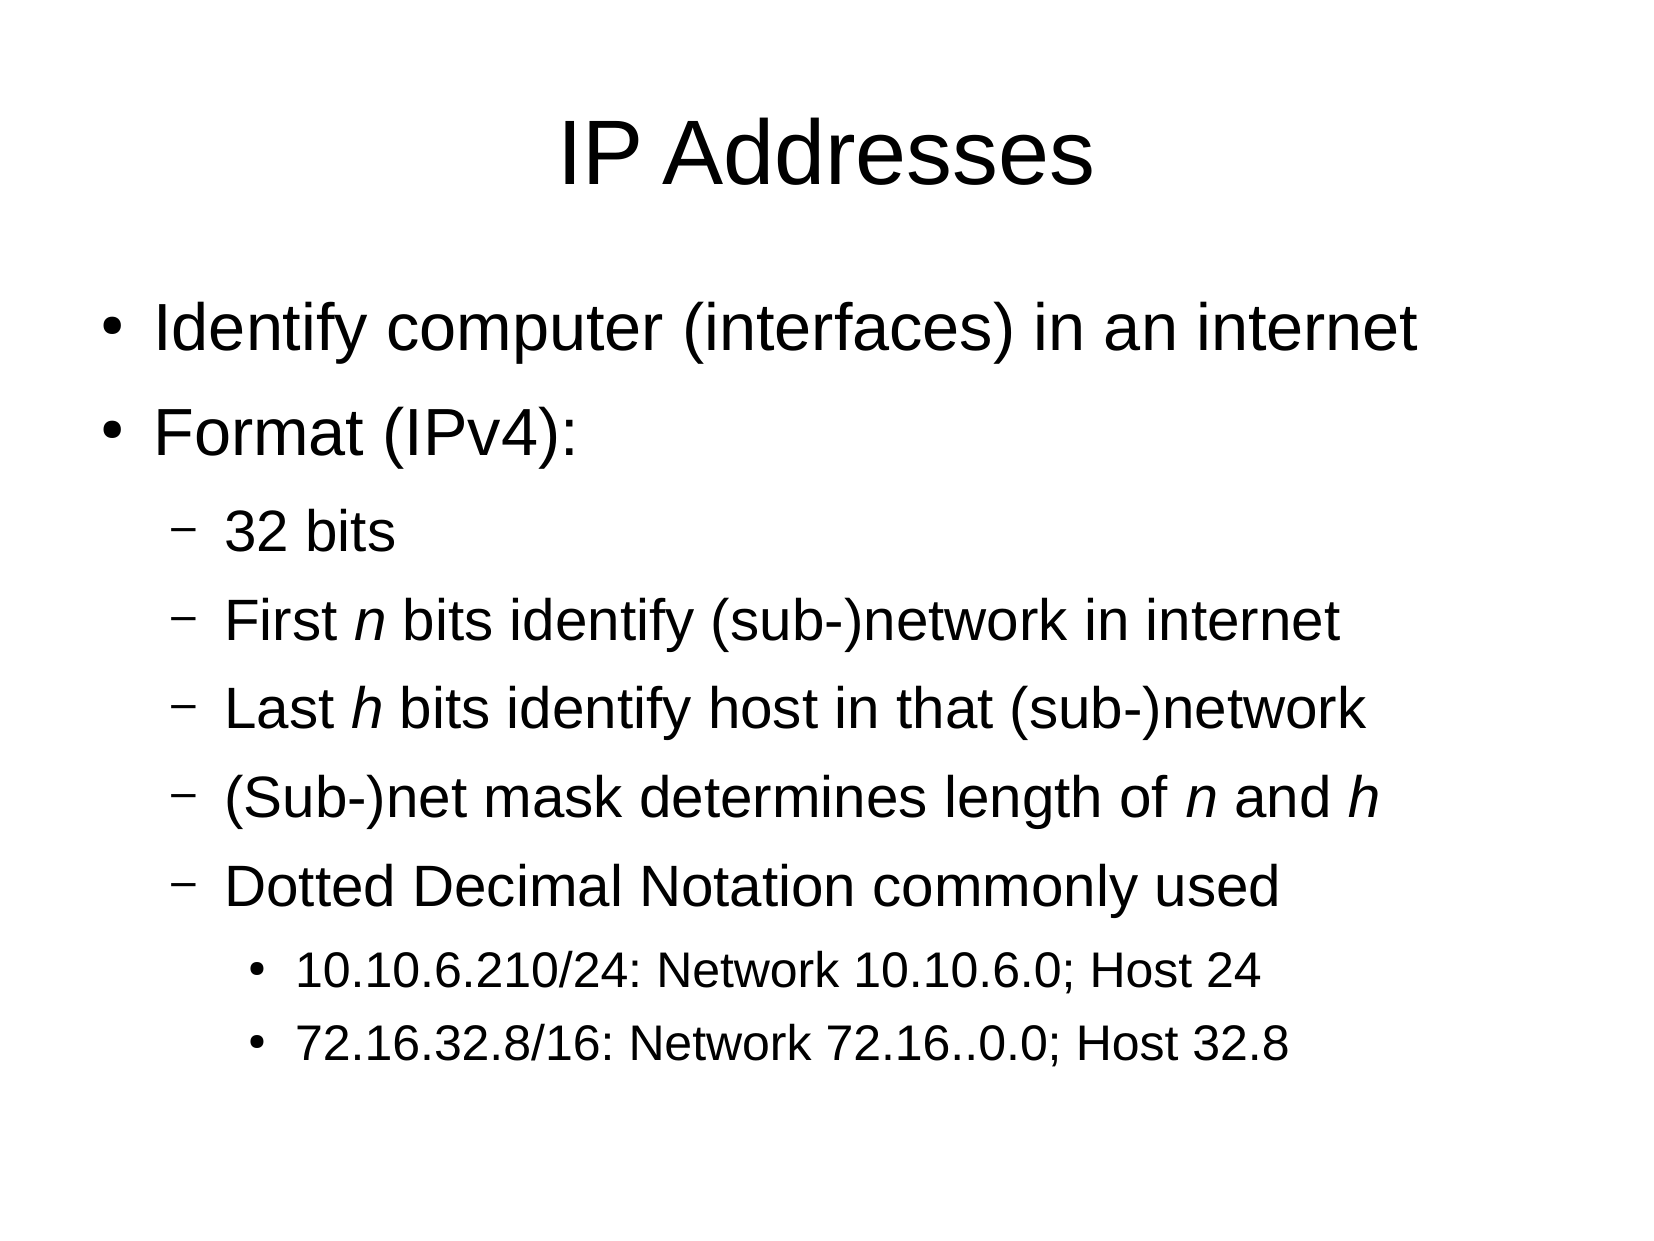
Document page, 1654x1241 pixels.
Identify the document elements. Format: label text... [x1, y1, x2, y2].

title IP Addresses [82, 49, 1571, 257]
list Identify computer (interfaces) in an internet Format (IPv4): 32 bits First n bits identify (sub-)network in internet Last h bits identify host in that (sub-)network (Sub-)net mask determines length of n and h Dotted Decimal Notation commonly used 10.10.6.210/24: Network 10.10.6.0; Host 24 72.16.32.8/16: Network 72.16..0.0; Host 32.8 [82, 290, 1571, 1205]
